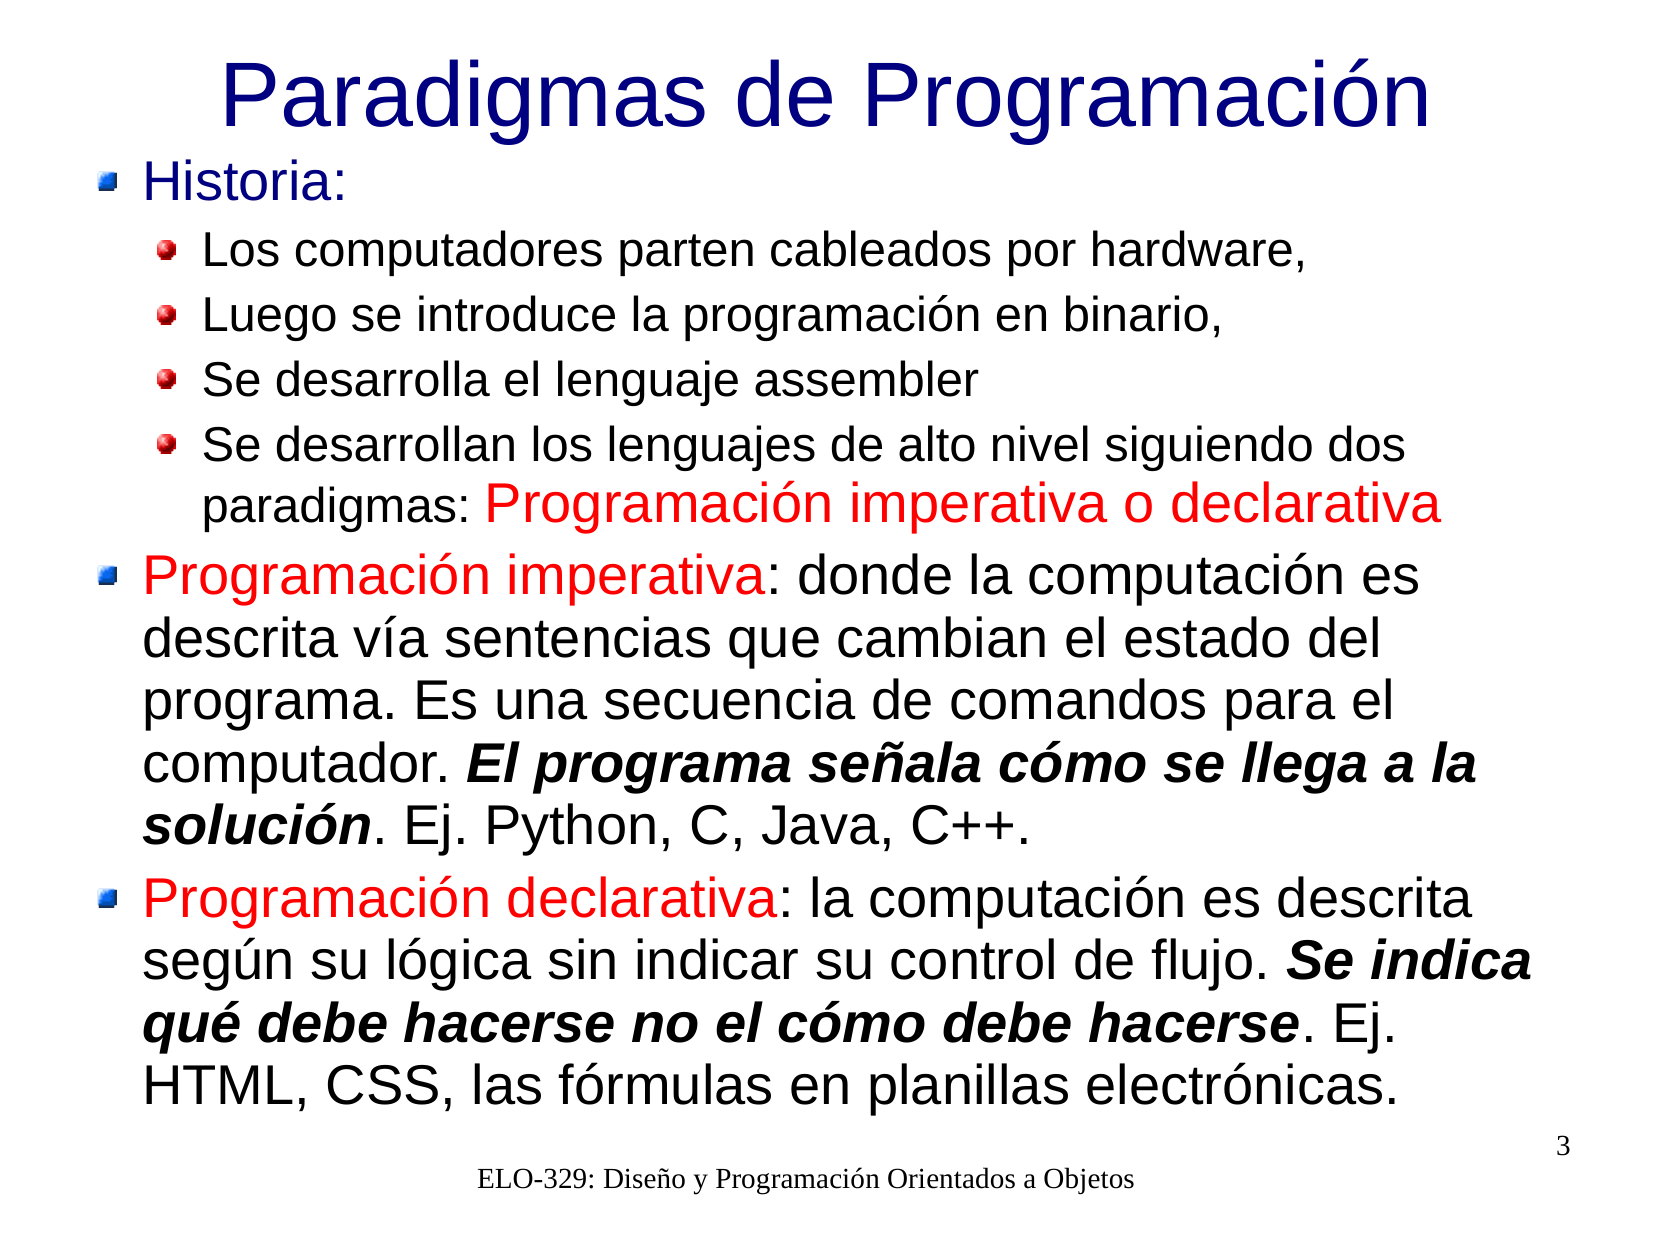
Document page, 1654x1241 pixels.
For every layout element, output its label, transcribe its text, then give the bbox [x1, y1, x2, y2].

list Historia: Los computadores parten cableados por hardware, Luego se introduce la programación en binario, Se desarrolla el lenguaje assembler Se desarrollan los lenguajes de alto nivel siguiendo dos paradigmas: Programación imperativa o declarativa Programación imperativa: donde la computación es descrita vía sentencias que cambian el estado del programa. Es una secuencia de comandos para el computador. El programa señala cómo se llega a la solución. Ej. Python, C, Java, C++. Programación declarativa: la computación es descrita según su lógica sin indicar su control de flujo. Se indica qué debe hacerse no el cómo debe hacerse. Ej. HTML, CSS, las fórmulas en planillas electrónicas. [82, 150, 1571, 1126]
title Paradigmas de Programación [82, 25, 1571, 150]
